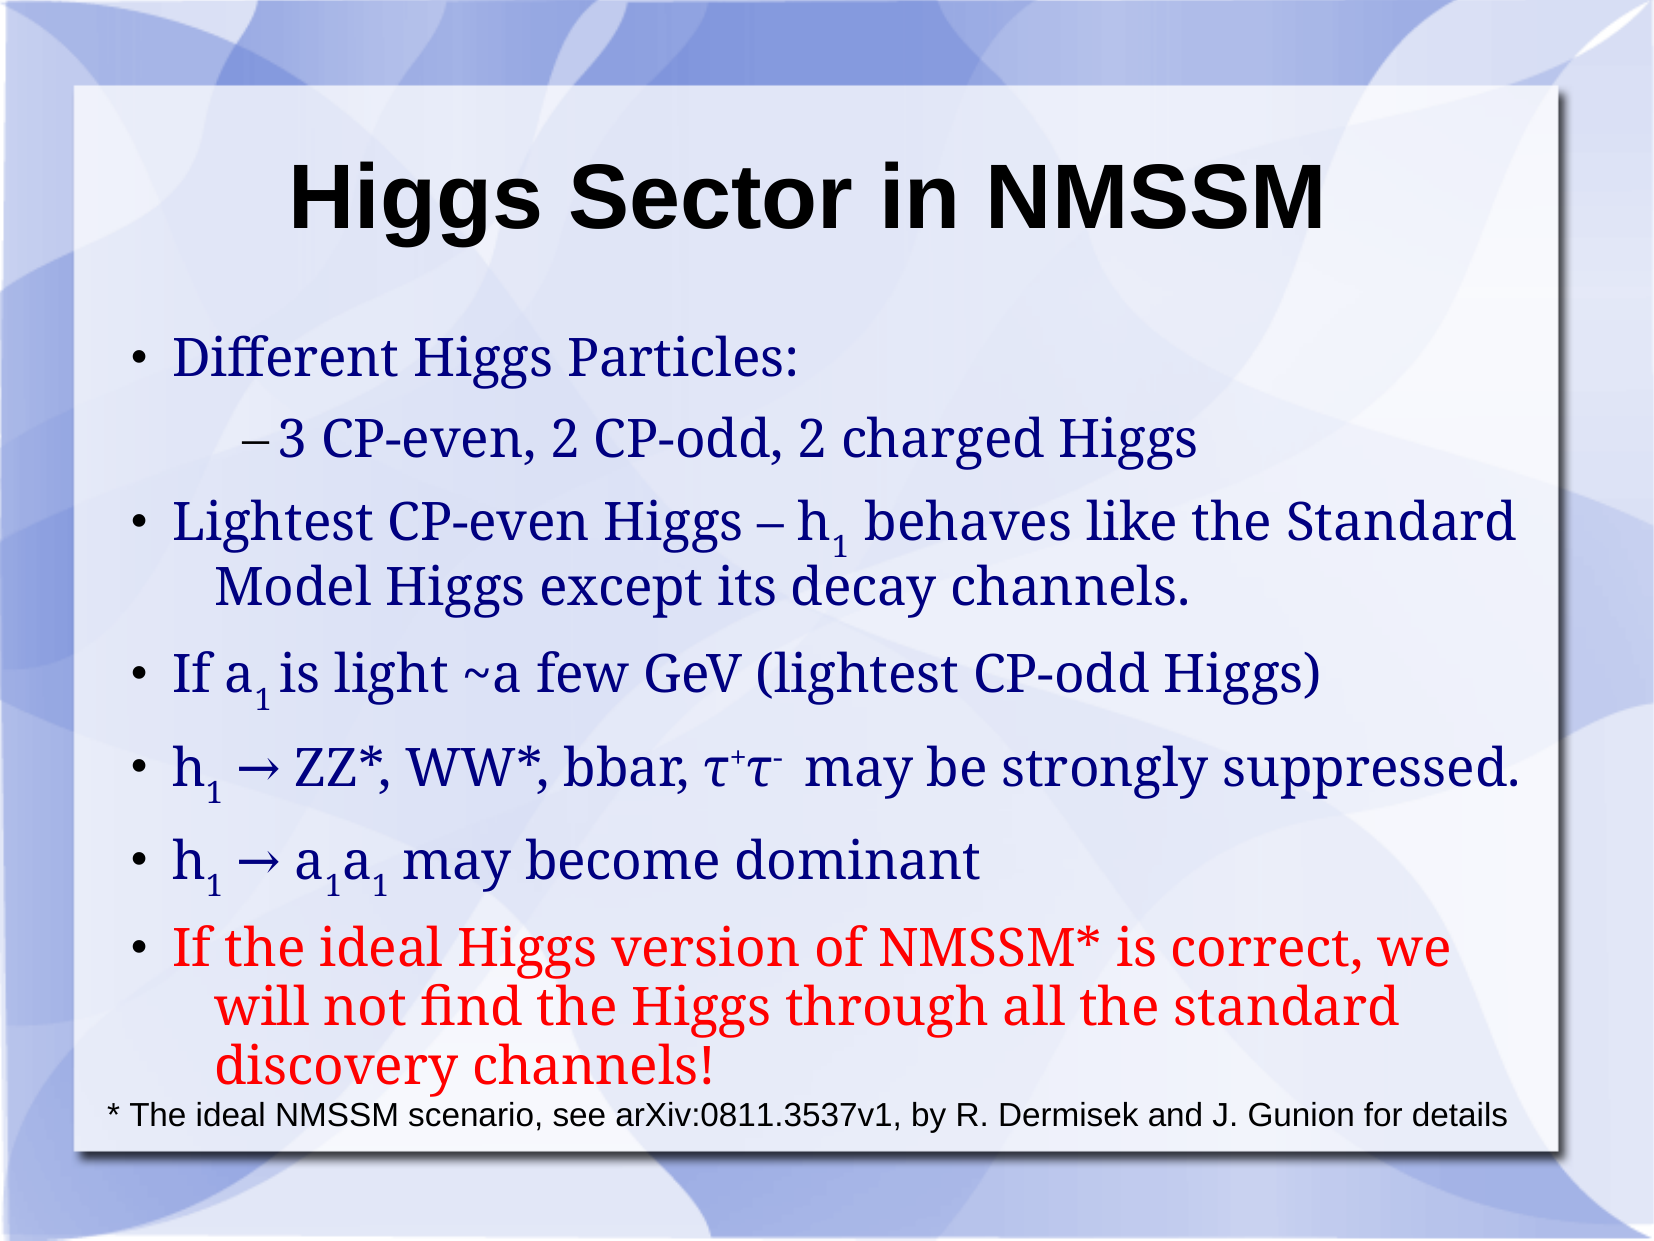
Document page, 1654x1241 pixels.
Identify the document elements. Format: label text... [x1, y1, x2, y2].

text_box * The ideal NMSSM scenario, see arXiv:0811.3537v1, by R. Dermisek and J. Gunion for details [92, 1089, 1538, 1142]
title Higgs Sector in NMSSM [82, 87, 1536, 301]
picture [0, 0, 1654, 1241]
list Different Higgs Particles: 3 CP-even, 2 CP-odd, 2 charged Higgs Lightest CP-even Higgs – h1 behaves like the Standard Model Higgs except its decay channels. If a1 is light ~a few GeV (lightest CP-odd Higgs) h1 → ZZ*, WW*, bbar, τ+τ- may be strongly suppressed. h1 → a1a1 may become dominant If the ideal Higgs version of NMSSM* is correct, we will not find the Higgs through all the standard discovery channels! [129, 324, 1538, 1089]
